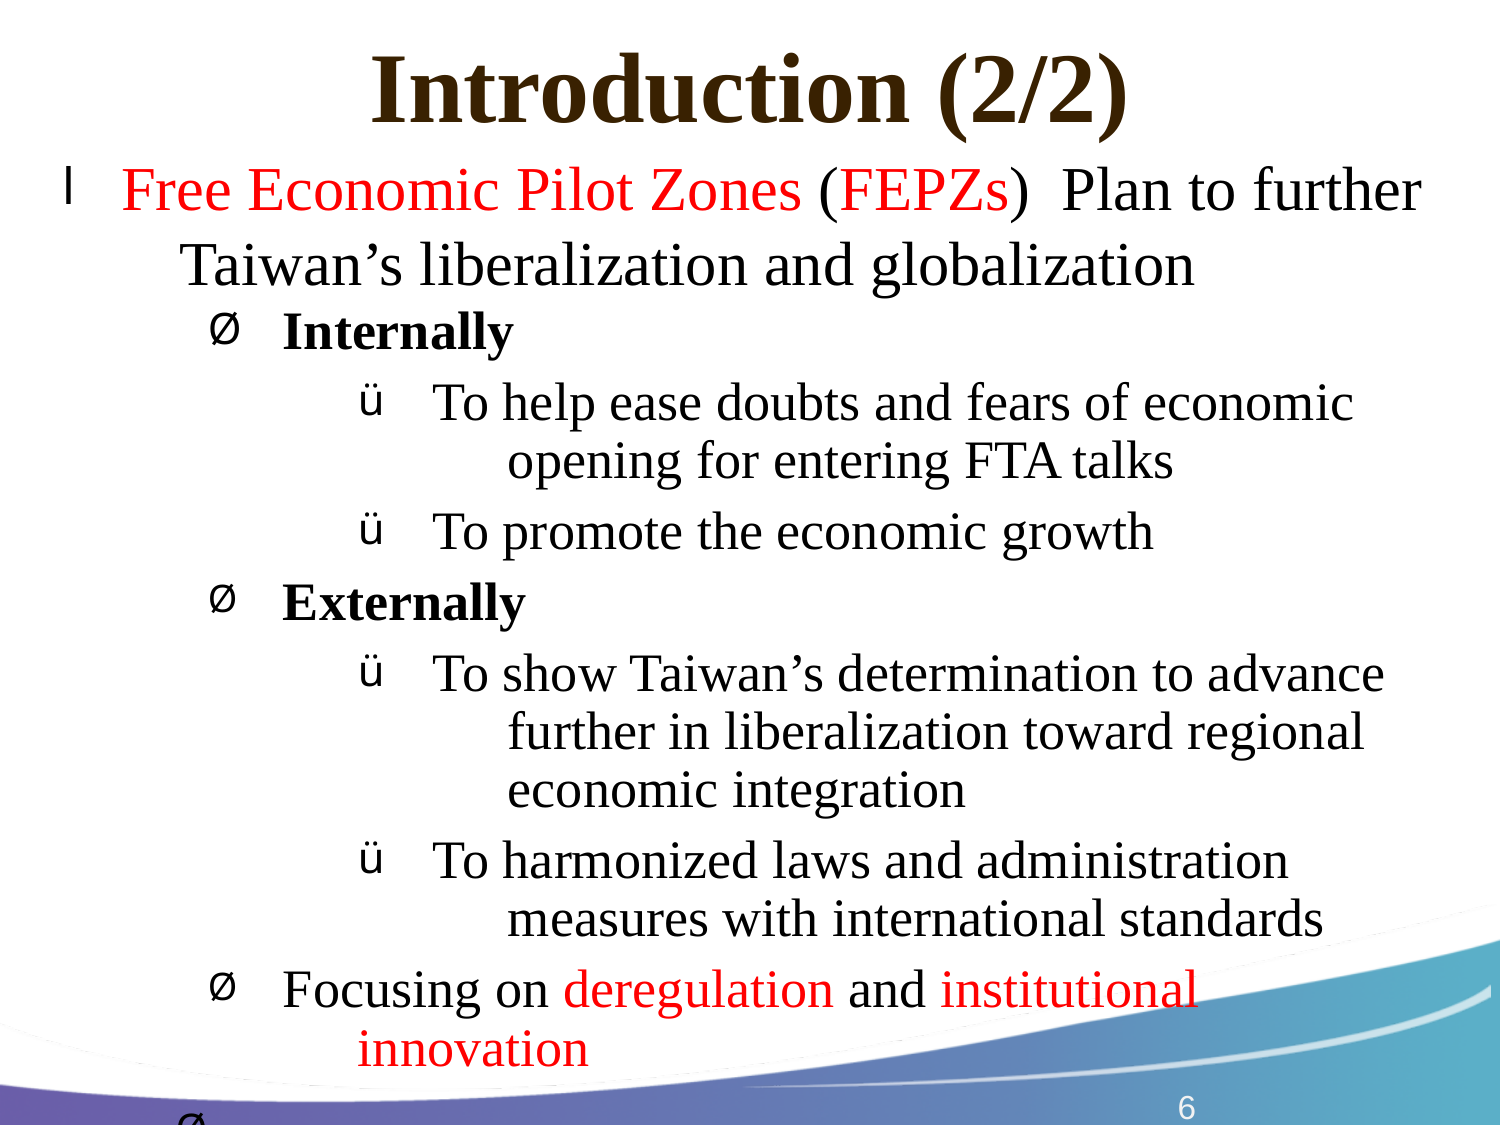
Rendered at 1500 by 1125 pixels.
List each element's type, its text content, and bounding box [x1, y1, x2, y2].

text_box Free Economic Pilot Zones (FEPZs) Plan to further Taiwan’s liberalization and globalization Internally To help ease doubts and fears of economic opening for entering FTA talks To promote the economic growth Externally To show Taiwan’s determination to advance further in liberalization toward regional economic integration To harmonized laws and administration measures with international standards Focusing on deregulation and institutional innovation [47, 140, 1453, 1075]
text_box Introduction (2/2) [0, 0, 1500, 161]
